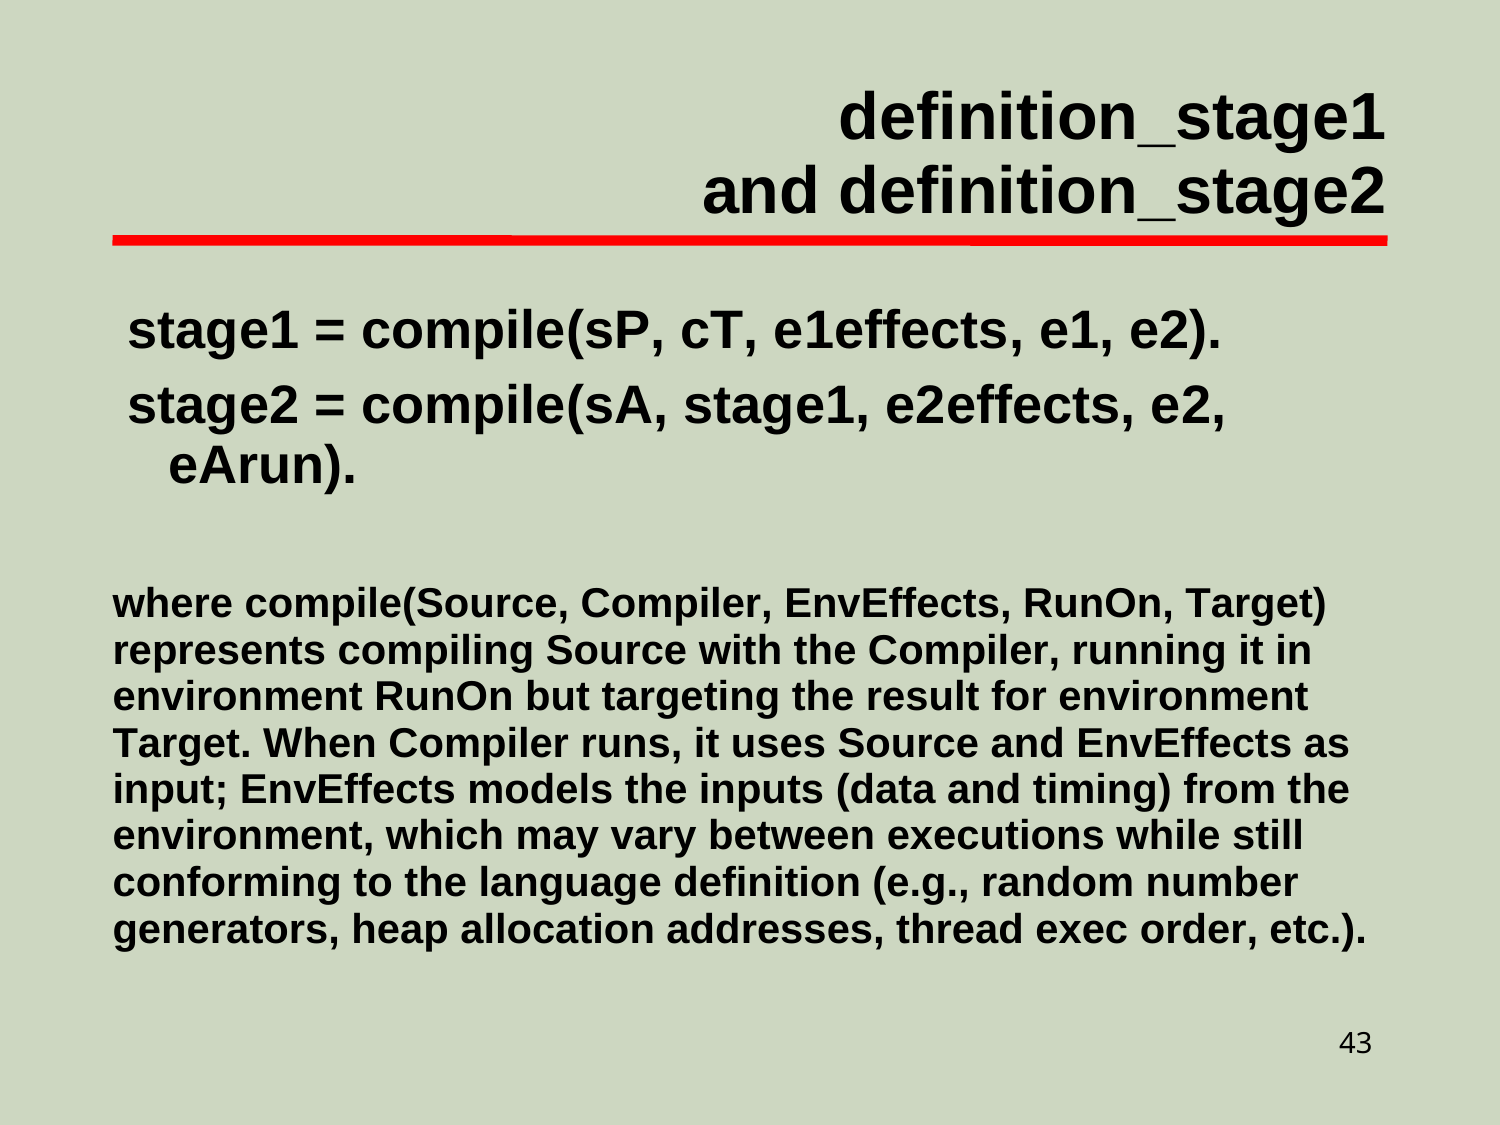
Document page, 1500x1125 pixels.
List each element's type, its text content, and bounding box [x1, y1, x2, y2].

list stage1 = compile(sP, cT, e1effects, e1, e2). stage2 = compile(sA, stage1, e2effects, e2, eArun). where compile(Source, Compiler, EnvEffects, RunOn, Target) represents compiling Source with the Compiler, running it in environment RunOn but targeting the result for environment Target. When Compiler runs, it uses Source and EnvEffects as input; EnvEffects models the inputs (data and timing) from the environment, which may vary between executions while still conforming to the language definition (e.g., random number generators, heap allocation addresses, thread exec order, etc.). [112, 299, 1387, 1099]
title definition_stage1 and definition_stage2 [124, 80, 1387, 229]
